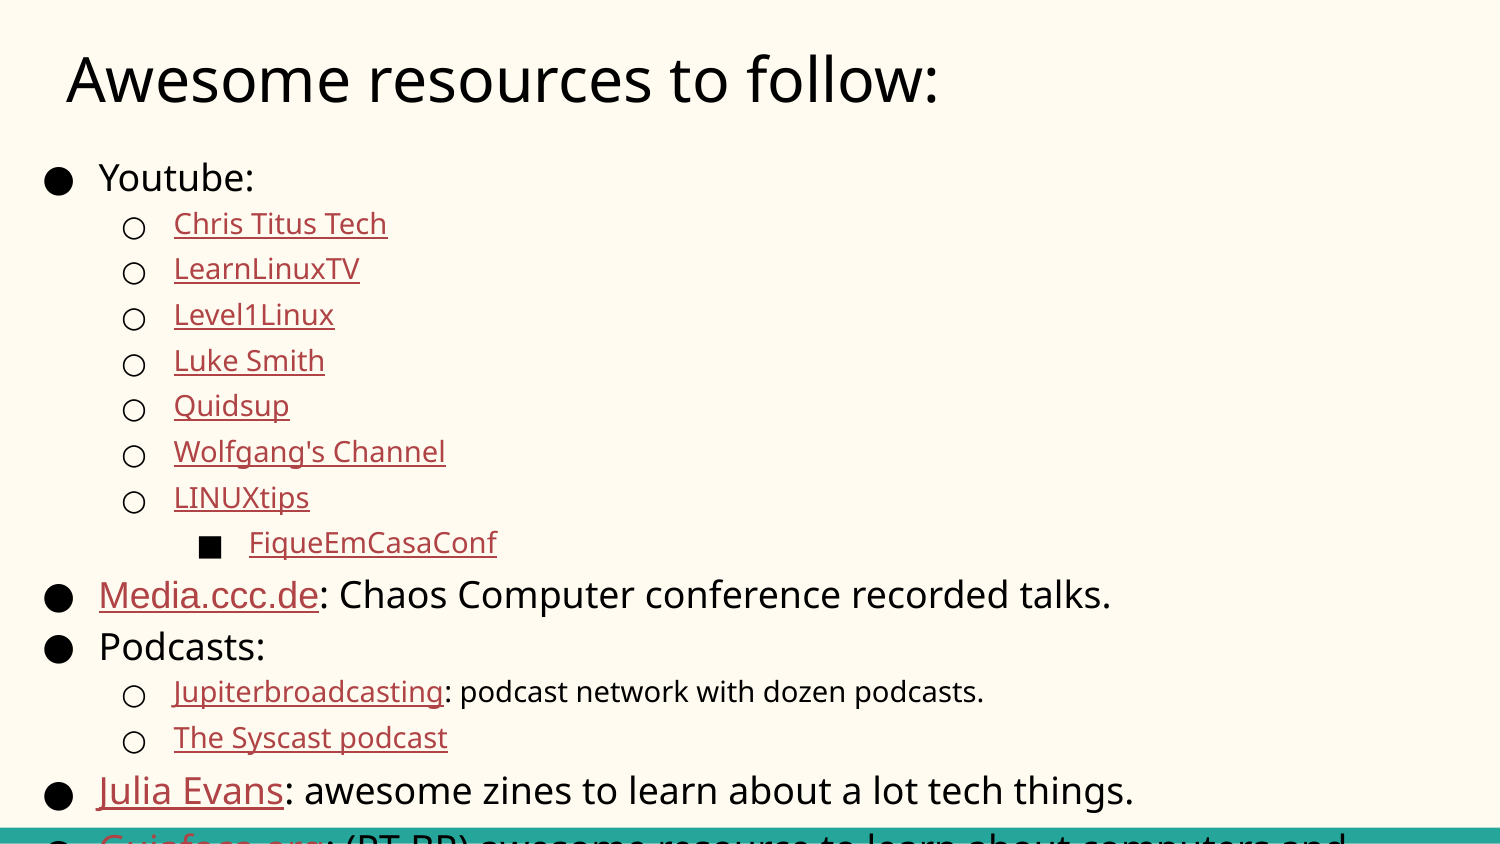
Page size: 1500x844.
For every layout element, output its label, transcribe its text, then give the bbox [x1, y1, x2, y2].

list Youtube: Chris Titus Tech LearnLinuxTV Level1Linux Luke Smith Quidsup Wolfgang's Channel LINUXtips FiqueEmCasaConf Media.ccc.de: Chaos Computer conference recorded talks. Podcasts: Jupiterbroadcasting: podcast network with dozen podcasts. The Syscast podcast Julia Evans: awesome zines to learn about a lot tech things. Guiafoca.org: (PT-BR) awesome resource to learn about computers and GNU/Linux [8, 132, 1482, 818]
title Awesome resources to follow: [51, 24, 1449, 126]
